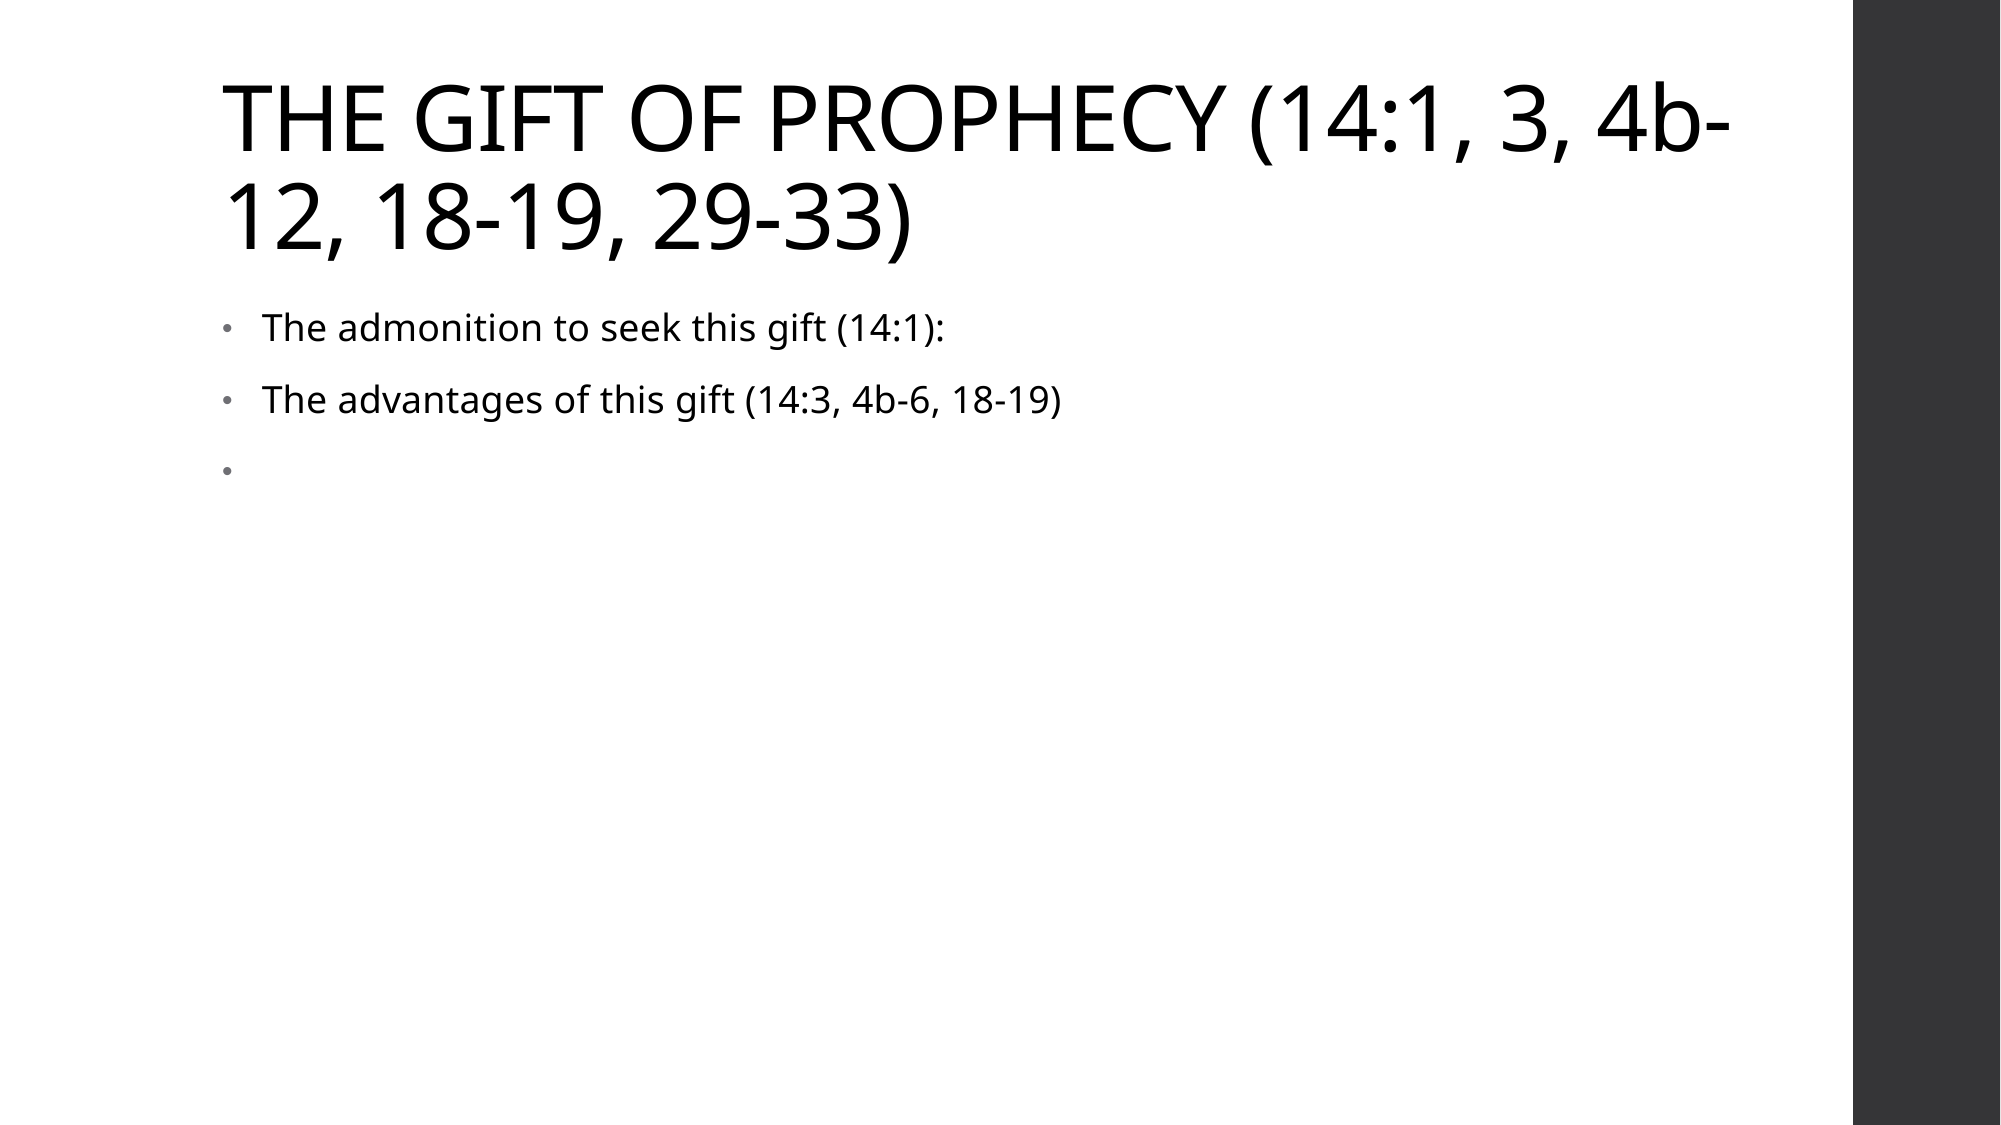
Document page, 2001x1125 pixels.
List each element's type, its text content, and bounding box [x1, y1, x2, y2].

title THE GIFT OF PROPHECY (14:1, 3, 4b-12, 18-19, 29-33) [206, 60, 1797, 278]
list The admonition to seek this gift (14:1): The advantages of this gift (14:3, 4b-6, 18-19) [206, 299, 1617, 1014]
